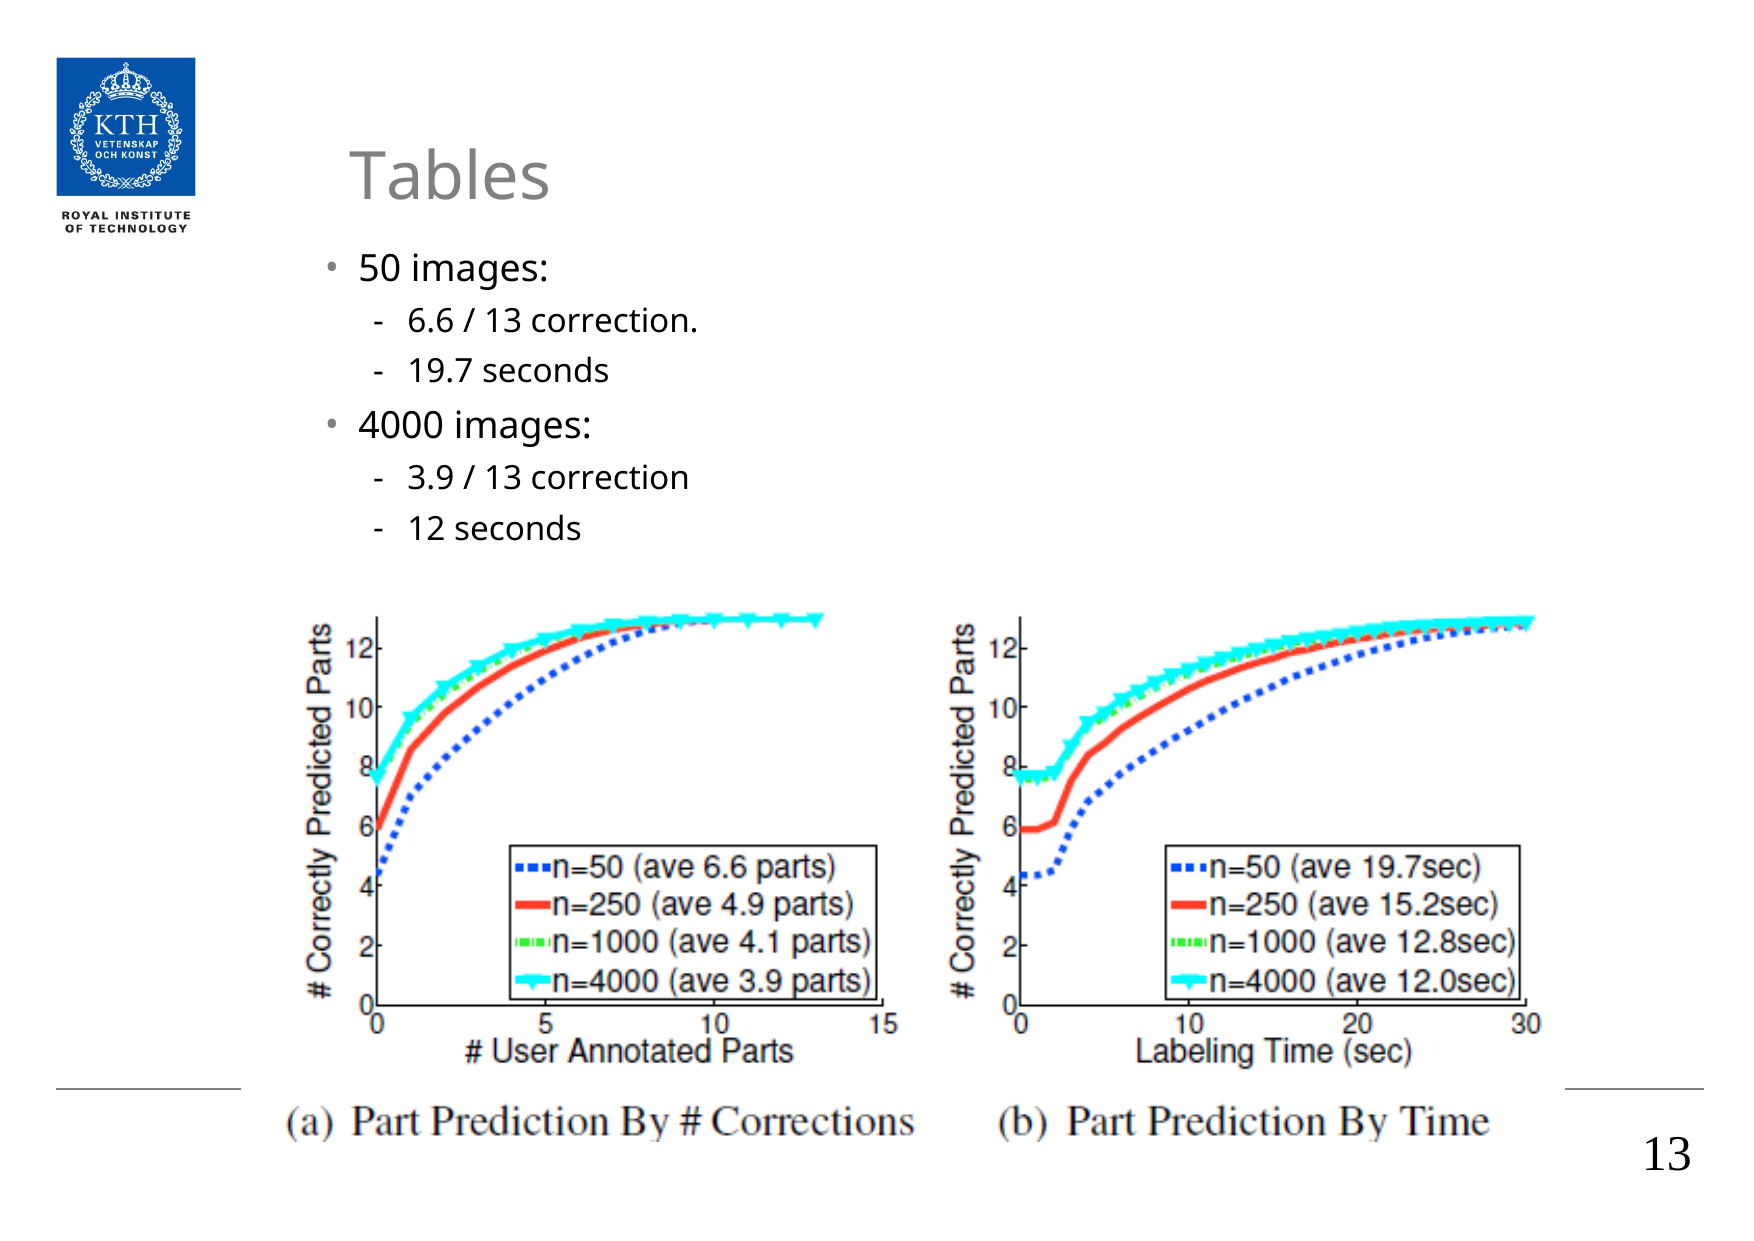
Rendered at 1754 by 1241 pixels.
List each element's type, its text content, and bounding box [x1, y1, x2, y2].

title Tables [349, 69, 1663, 277]
picture [241, 590, 1565, 1143]
picture [56, 57, 196, 234]
list 50 images: 6.6 / 13 correction. 19.7 seconds 4000 images: 3.9 / 13 correction 12 seconds [324, 236, 1642, 971]
